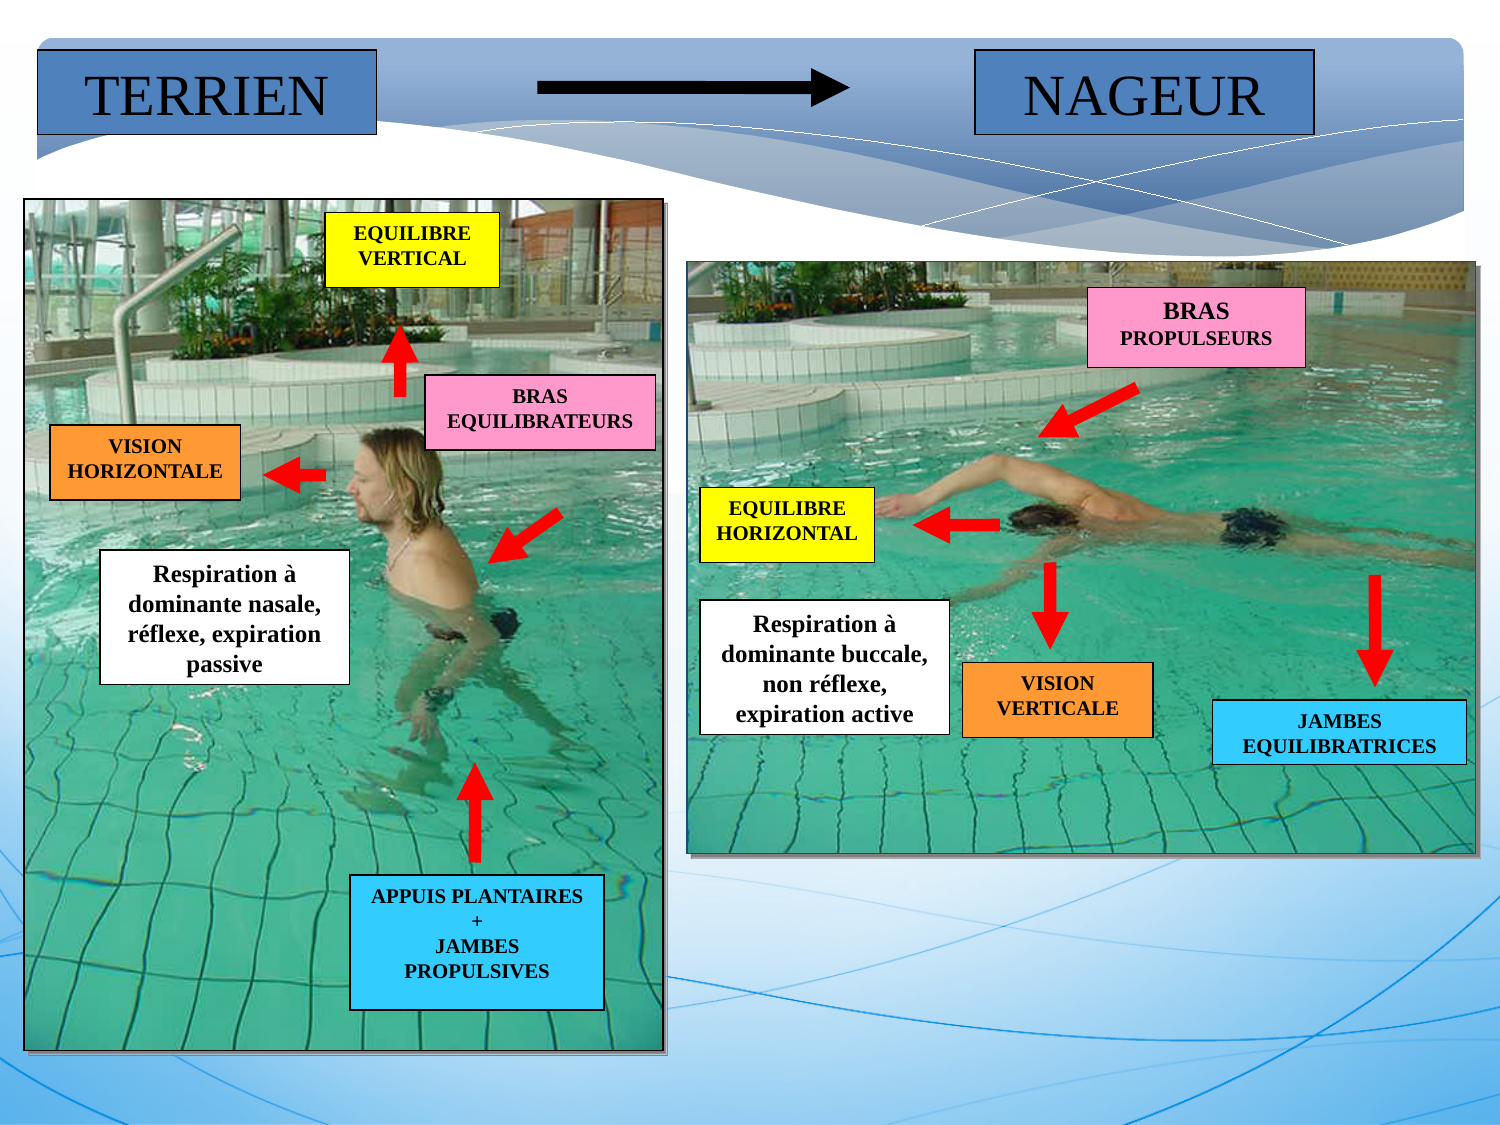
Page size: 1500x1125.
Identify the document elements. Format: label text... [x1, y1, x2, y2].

text_box VISION HORIZONTALE [50, 425, 241, 500]
text_box NAGEUR [975, 49, 1314, 135]
text_box BRAS EQUILIBRATEURS [424, 375, 656, 450]
text_box Respiration à dominante nasale, réflexe, expiration passive [99, 549, 350, 685]
text_box EQUILIBRE VERTICAL [324, 212, 500, 288]
text_box JAMBES EQUILIBRATRICES [1212, 699, 1467, 765]
text_box BRAS PROPULSEURS [1087, 287, 1306, 368]
text_box EQUILIBRE HORIZONTAL [699, 487, 875, 563]
text_box Respiration à dominante buccale, non réflexe, expiration active [699, 600, 950, 735]
text_box APPUIS PLANTAIRES + JAMBES PROPULSIVES [350, 875, 605, 1011]
text_box VISION VERTICALE [962, 662, 1153, 738]
picture [0, 0, 1500, 1125]
text_box TERRIEN [37, 49, 377, 135]
